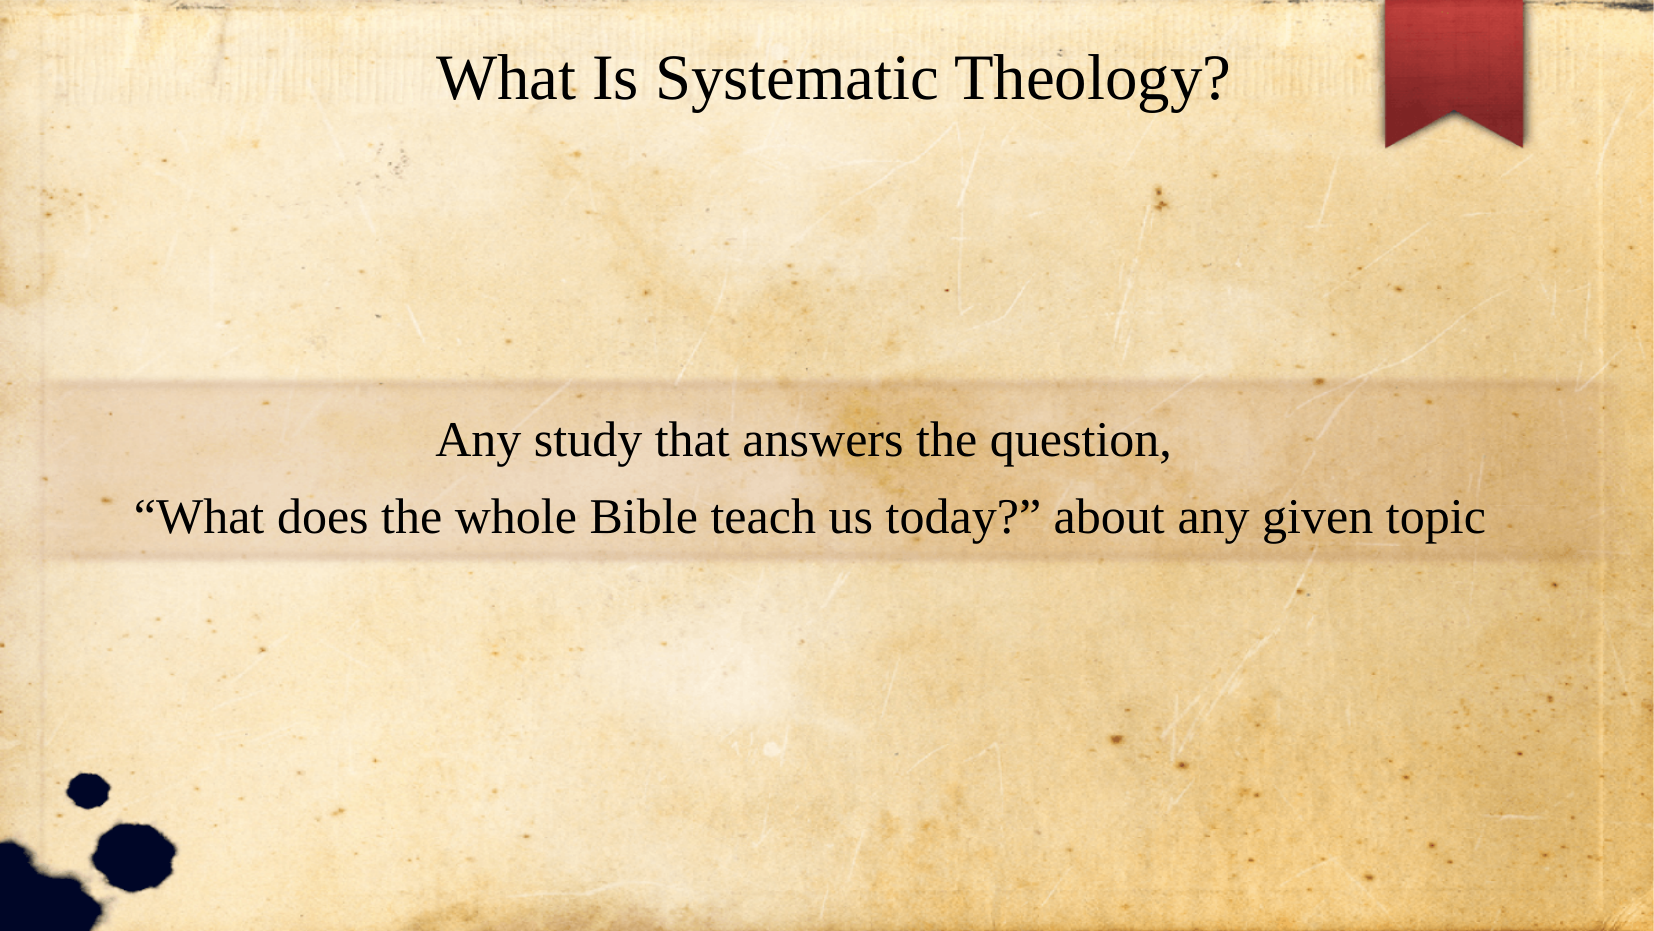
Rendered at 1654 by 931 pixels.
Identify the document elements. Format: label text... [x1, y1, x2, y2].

title What Is Systematic Theology? [90, 0, 1579, 156]
picture [0, 0, 1654, 931]
list Any study that answers the question, “What does the whole Bible teach us today?” about any given topic [82, 412, 1538, 571]
